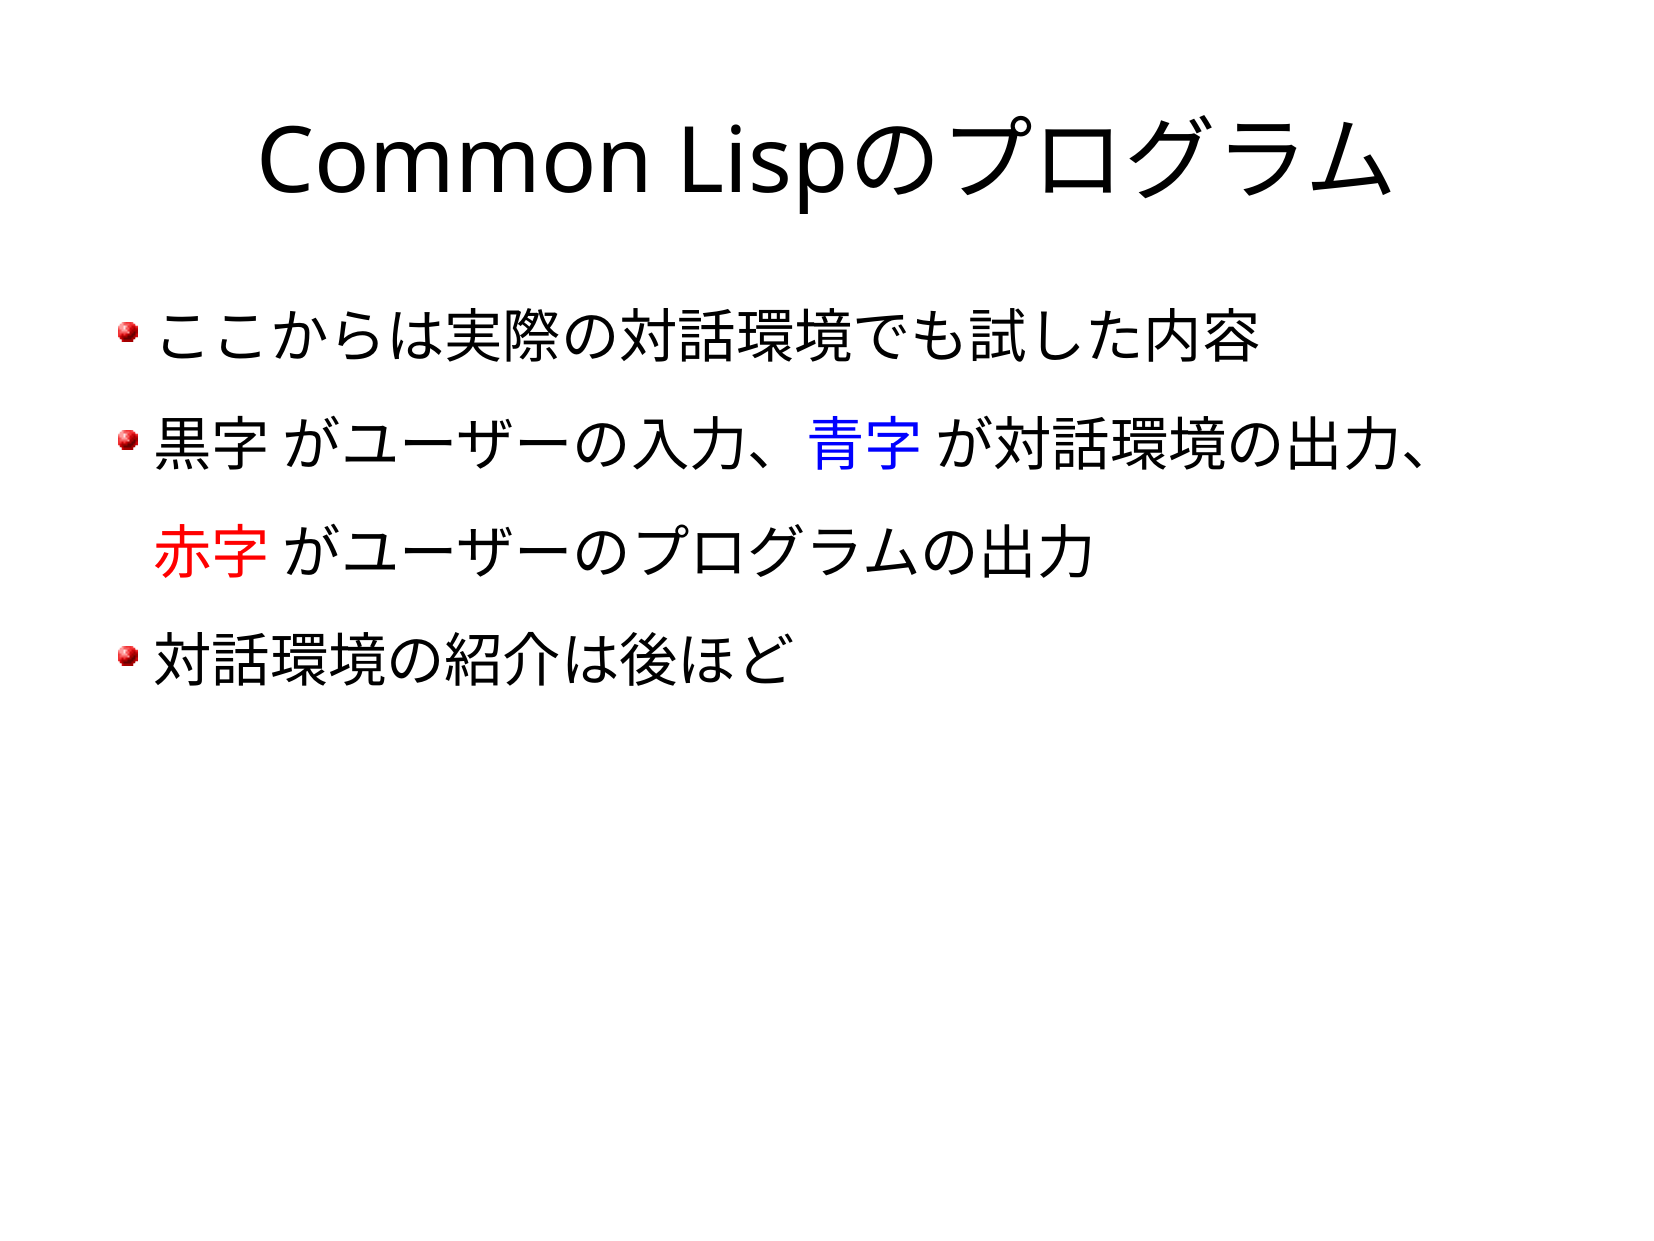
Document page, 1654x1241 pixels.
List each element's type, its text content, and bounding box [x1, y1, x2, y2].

list ここからは実際の対話環境でも試した内容 黒字 がユーザーの入力、青字 が対話環境の出力、 赤字 がユーザーのプログラムの出力 対話環境の紹介は後ほど [82, 290, 1571, 1109]
title Common Lispのプログラム [82, 56, 1571, 250]
